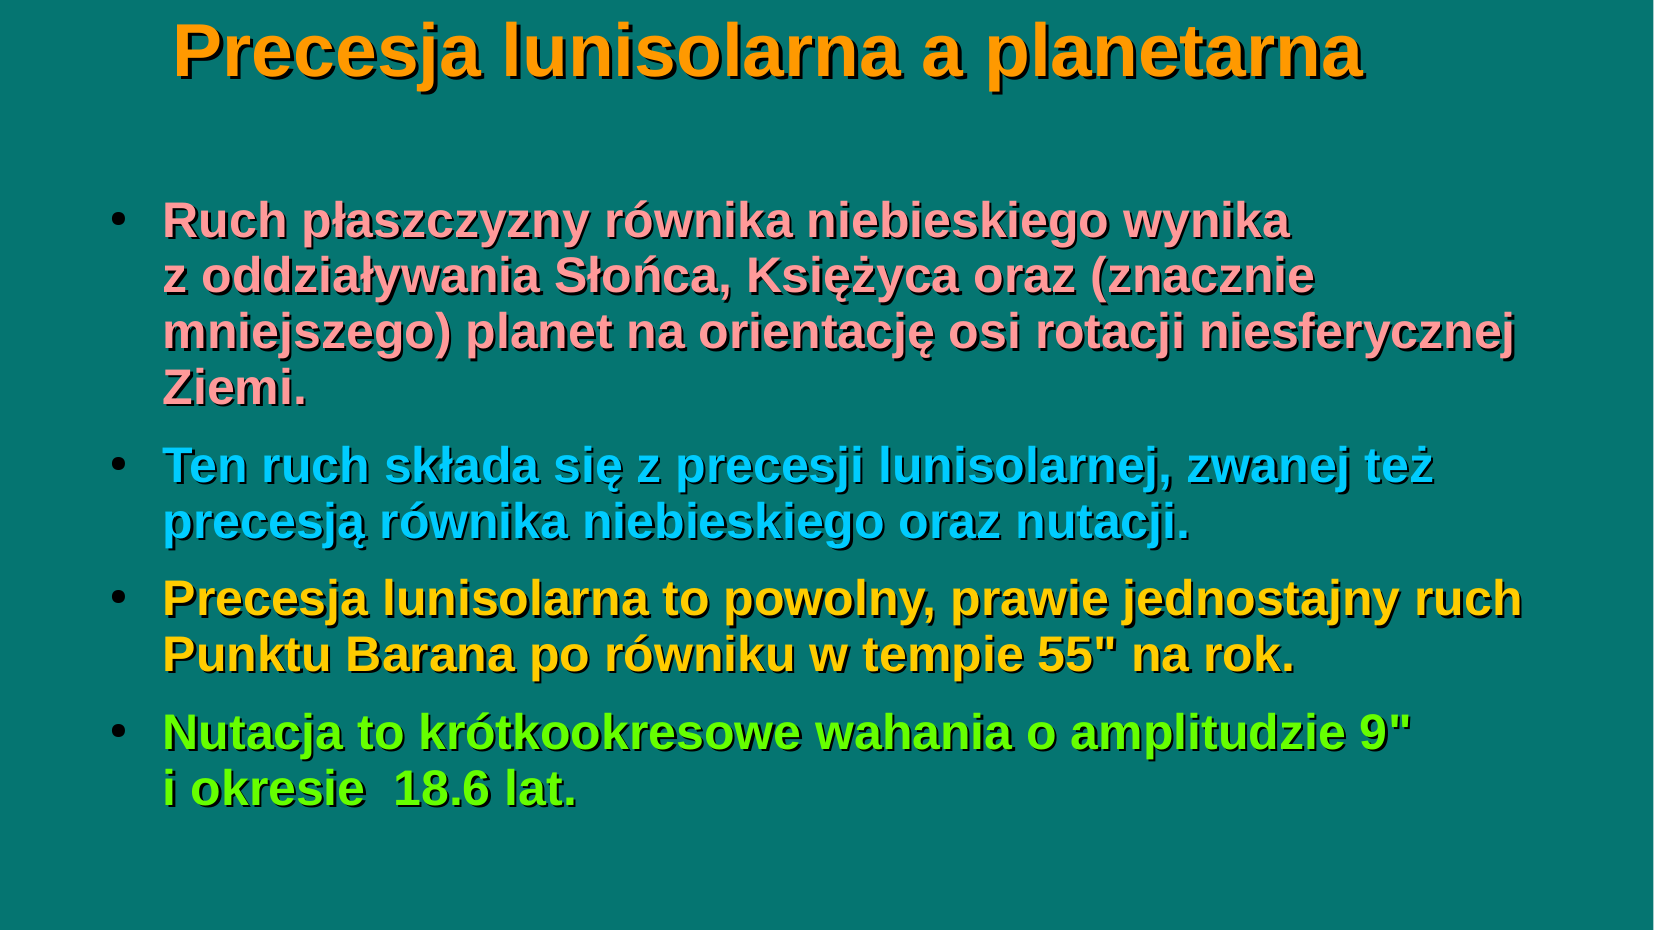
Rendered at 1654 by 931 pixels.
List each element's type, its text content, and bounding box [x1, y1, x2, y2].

list Ruch płaszczyzny równika niebieskiego wynika z oddziaływania Słońca, Księżyca oraz (znacznie mniejszego) planet na orientację osi rotacji niesferycznej Ziemi. Ten ruch składa się z precesji lunisolarnej, zwanej też precesją równika niebieskiego oraz nutacji. Precesja lunisolarna to powolny, prawie jednostajny ruch Punktu Barana po równiku w tempie 55" na rok. Nutacja to krótkookresowe wahania o amplitudzie 9" i okresie 18.6 lat. [91, 191, 1543, 816]
title Precesja lunisolarna a planetarna [67, 0, 1471, 121]
